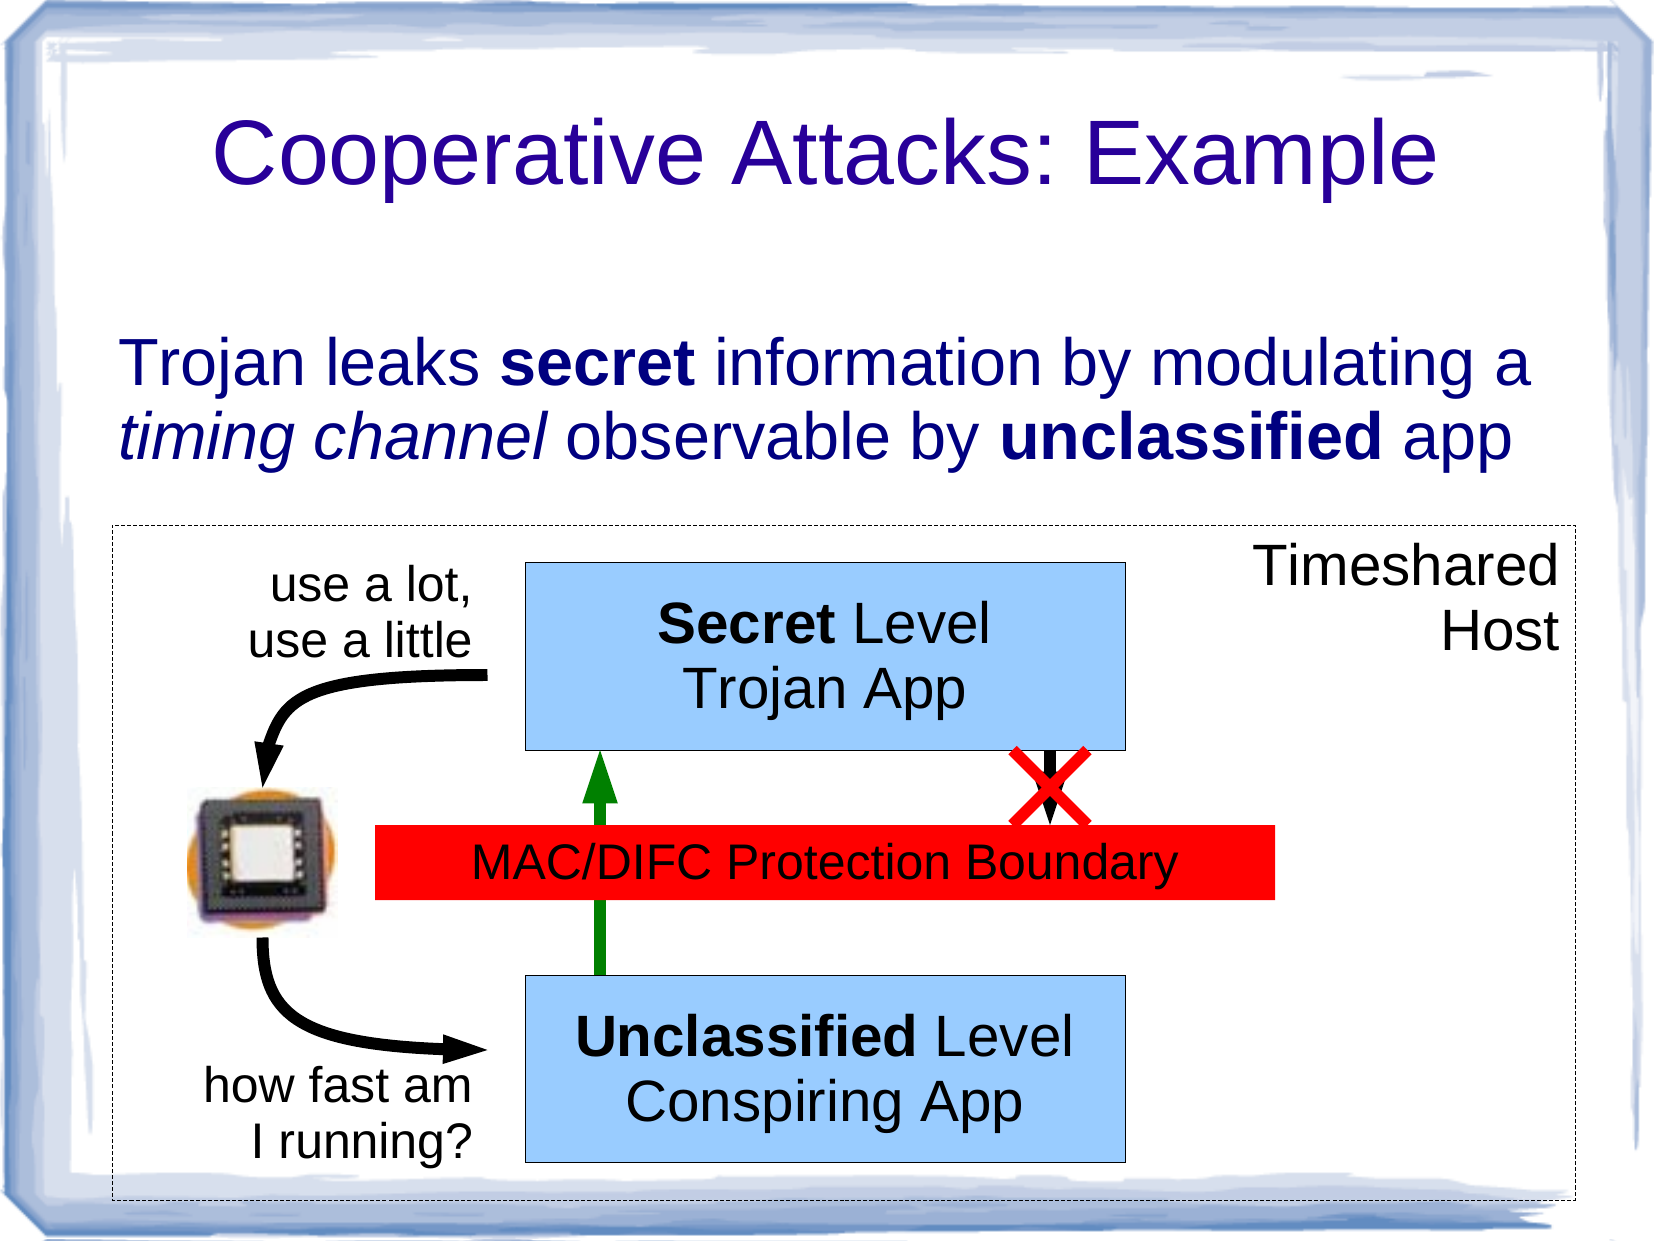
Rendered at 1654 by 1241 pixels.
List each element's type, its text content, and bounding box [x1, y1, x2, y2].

text_box how fast am I running? [150, 1050, 488, 1177]
text_box Unclassified Level Conspiring App [525, 975, 1126, 1163]
title Cooperative Attacks: Example [82, 49, 1571, 257]
picture [0, 0, 1654, 1241]
text_box Secret Level Trojan App [525, 562, 1126, 751]
text_box Timeshared Host [1200, 525, 1576, 670]
text_box MAC/DIFC Protection Boundary [375, 825, 1276, 901]
text_box use a lot, use a little [150, 548, 488, 676]
list Trojan leaks secret information by modulating a timing channel observable by unclassified app [118, 324, 1571, 488]
